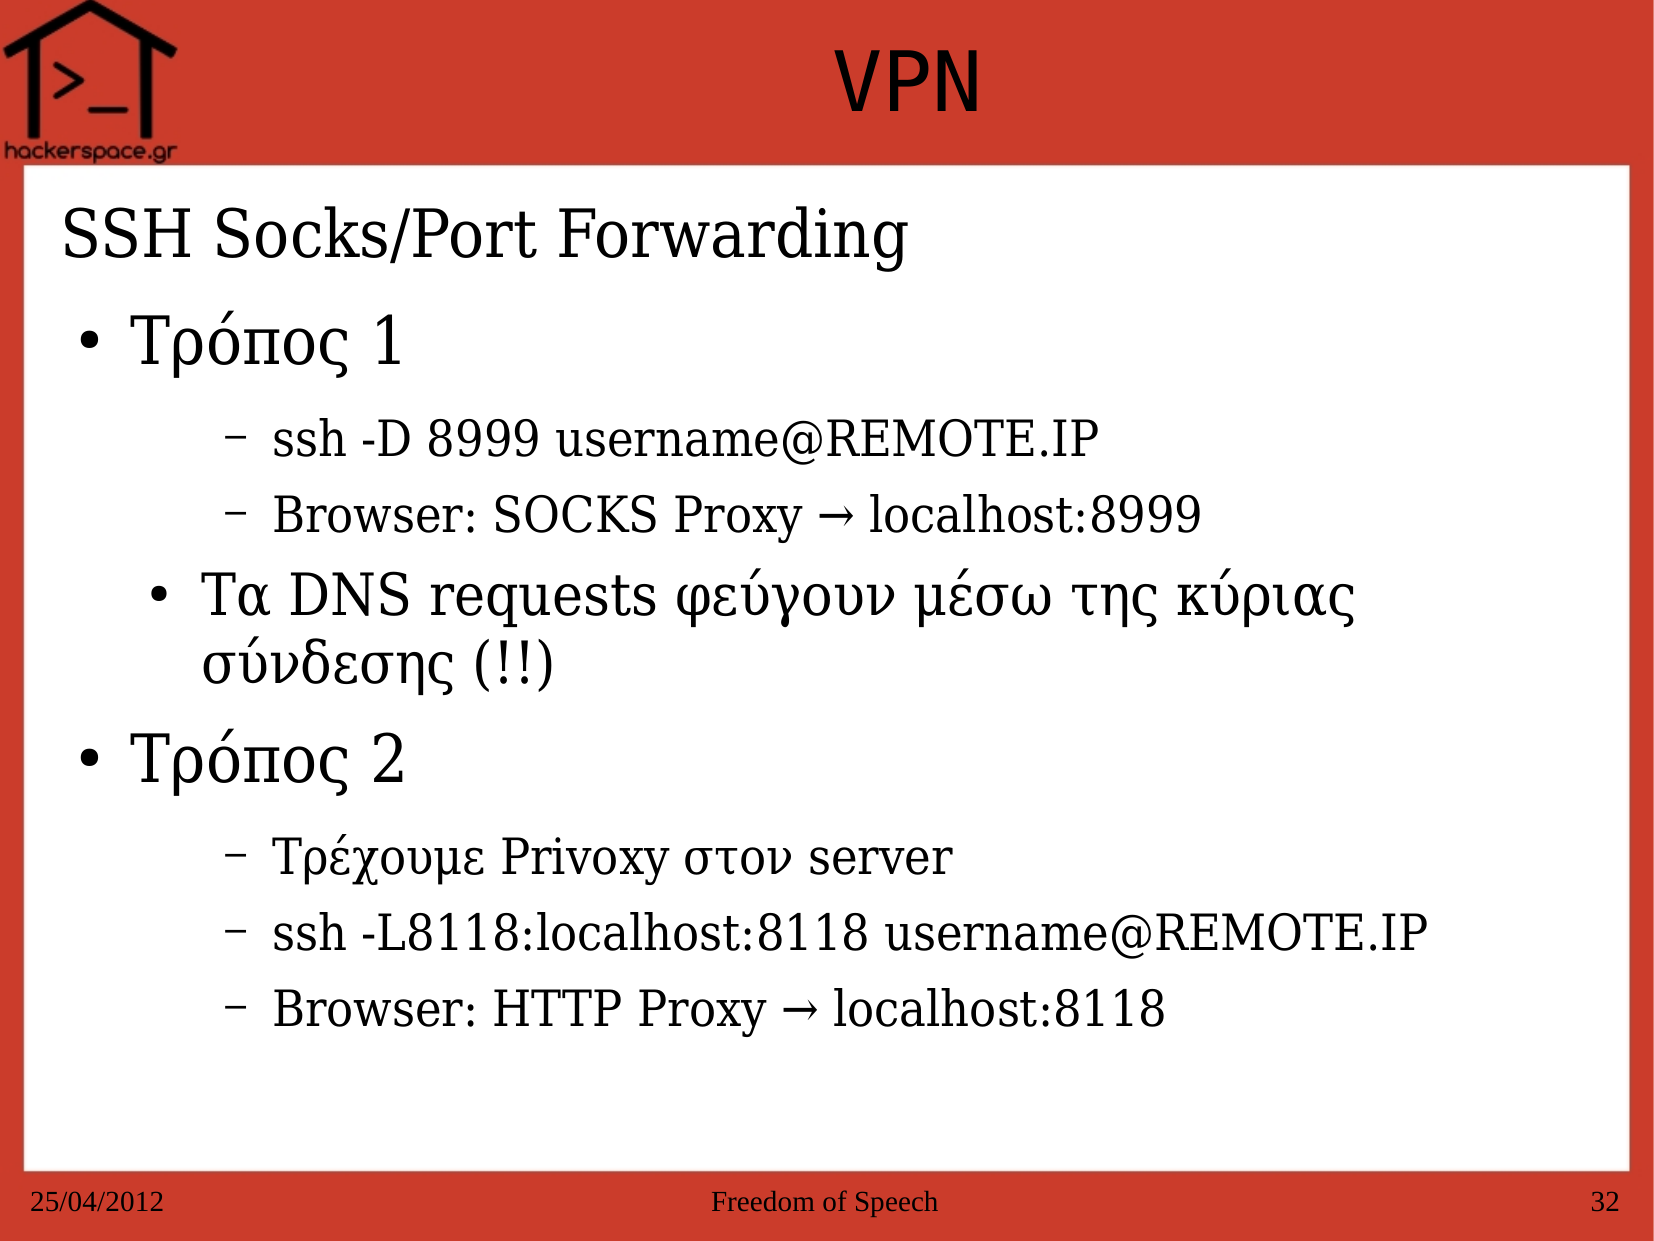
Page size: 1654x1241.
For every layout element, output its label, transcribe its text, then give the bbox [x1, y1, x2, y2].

title VPN [195, 15, 1621, 151]
list SSH Socks/Port Forwarding Τρόπος 1 ssh -D 8999 username@REMOTE.IP Browser: SOCKS Proxy → localhost:8999 Τα DNS requests φεύγουν μέσω της κύριας σύνδεσης (!!) Τρόπος 2 Τρέχουμε Privoxy στον server ssh -L8118:localhost:8118 username@REMOTE.IP Browser: HTTP Proxy → localhost:8118 [60, 195, 1591, 1141]
picture [0, 0, 1654, 1241]
